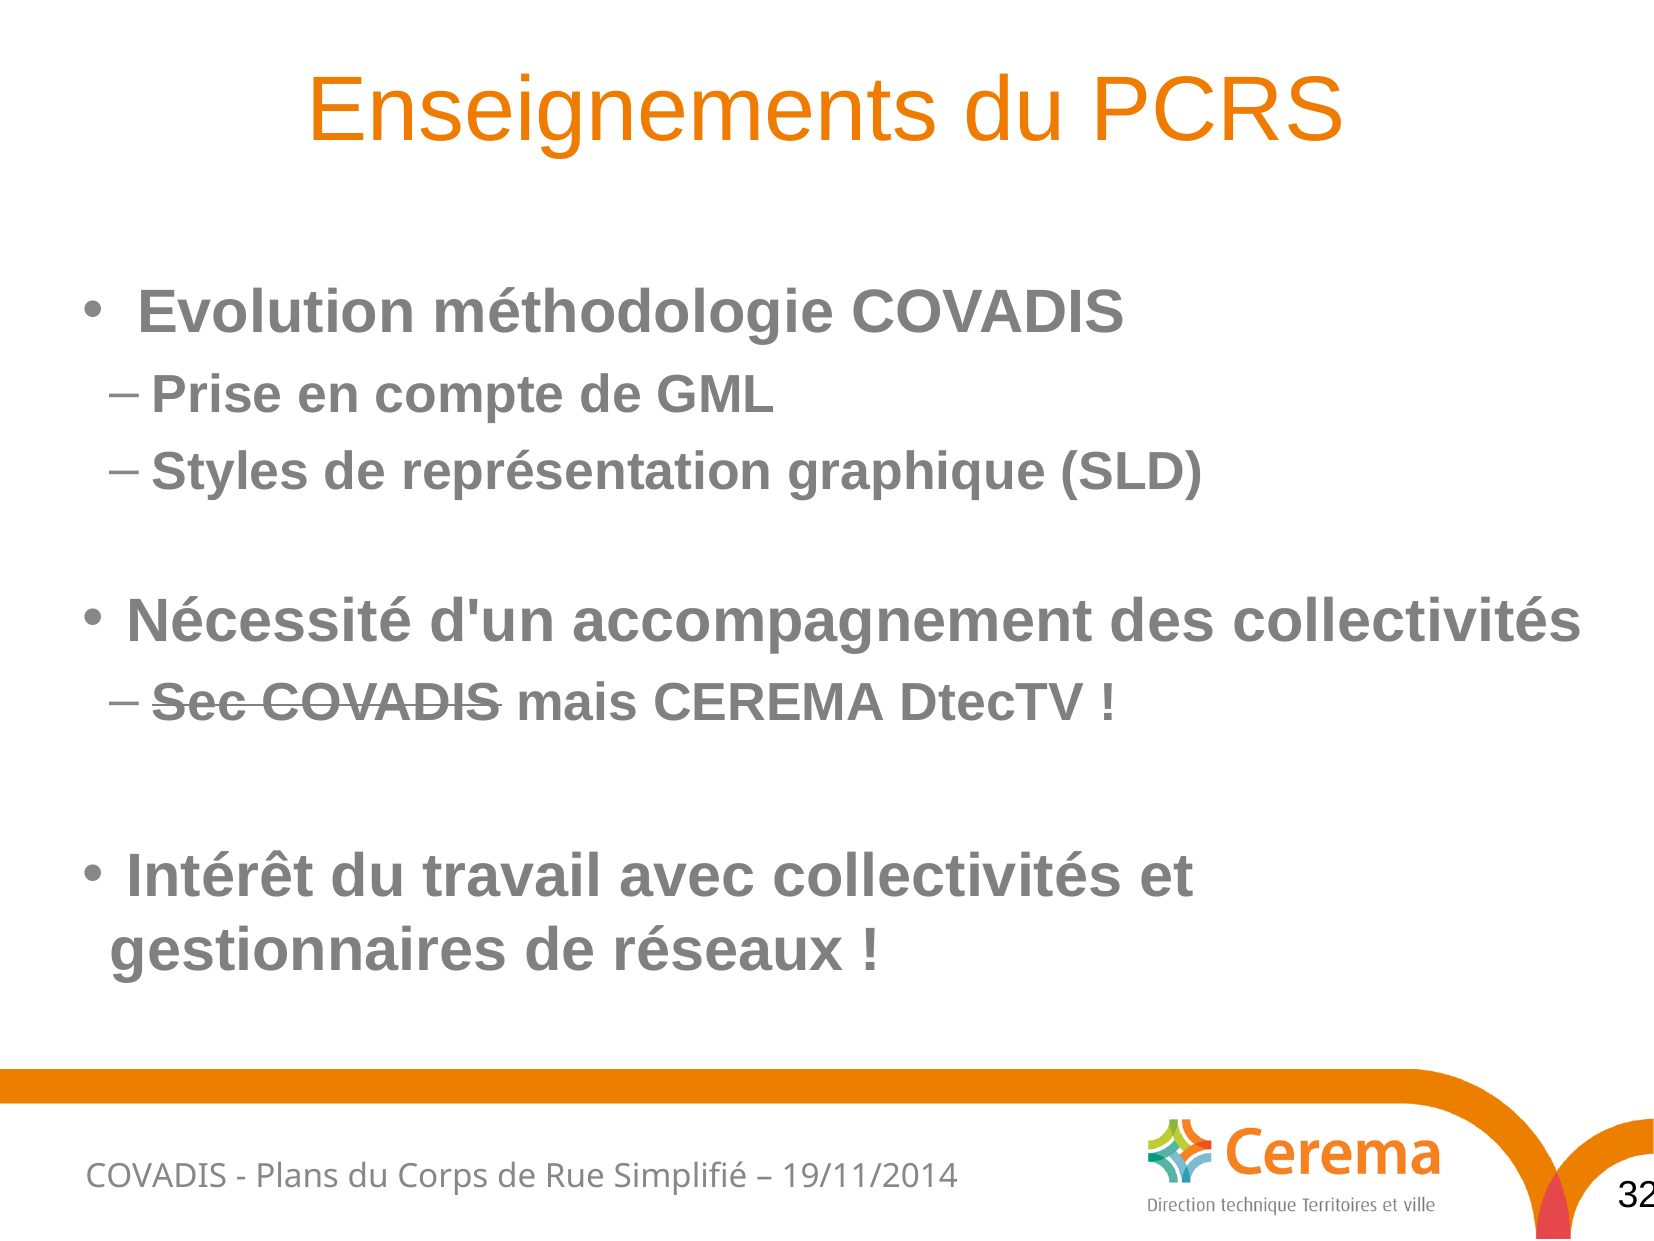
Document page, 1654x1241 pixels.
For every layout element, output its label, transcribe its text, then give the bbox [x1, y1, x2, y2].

title Enseignements du PCRS [82, 0, 1571, 208]
picture [1644, 1194, 1654, 1204]
list Evolution méthodologie COVADIS Prise en compte de GML Styles de représentation graphique (SLD) Nécessité d'un accompagnement des collectivités Sec COVADIS mais CEREMA DtecTV ! Intérêt du travail avec collectivités et gestionnaires de réseaux ! [82, 271, 1595, 1063]
picture [0, 1069, 1654, 1239]
